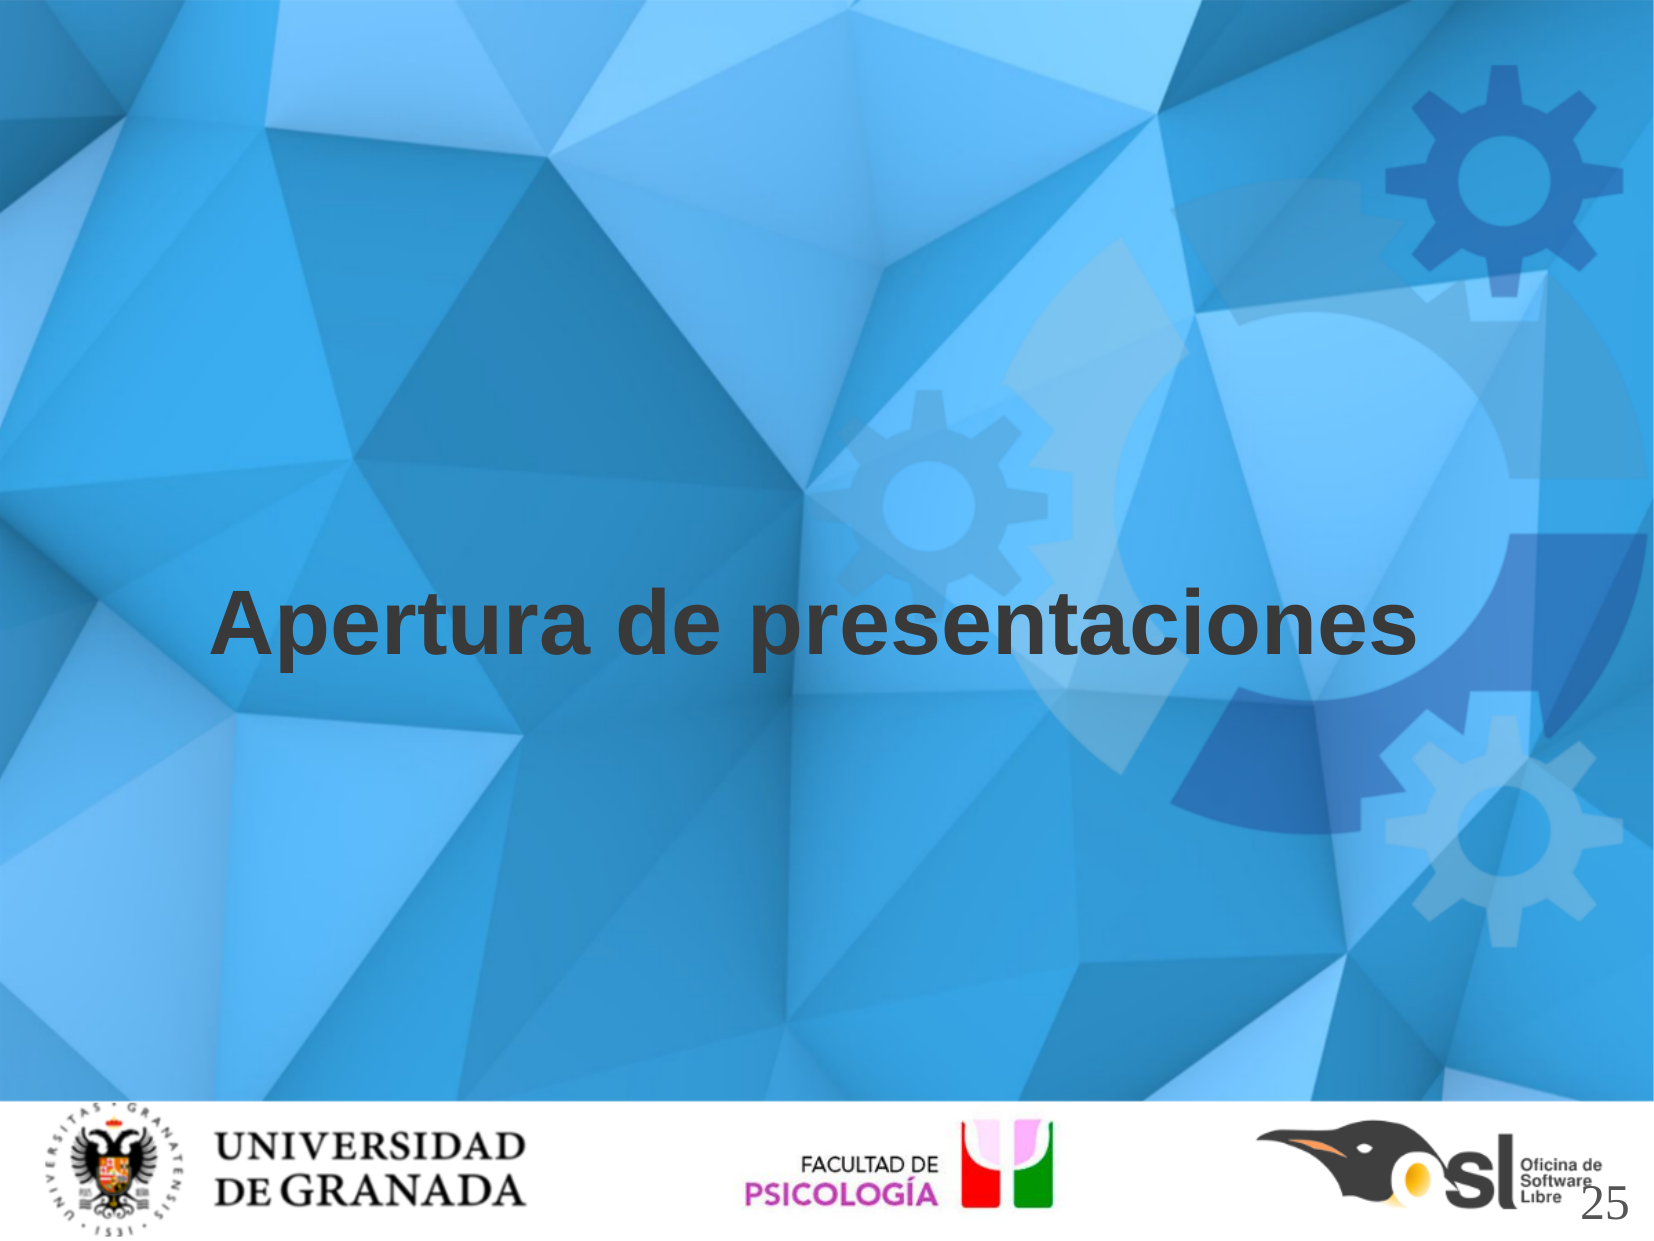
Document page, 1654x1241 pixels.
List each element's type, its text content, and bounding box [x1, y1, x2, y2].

title Apertura de presentaciones [70, 519, 1559, 727]
picture [0, 0, 1654, 1241]
